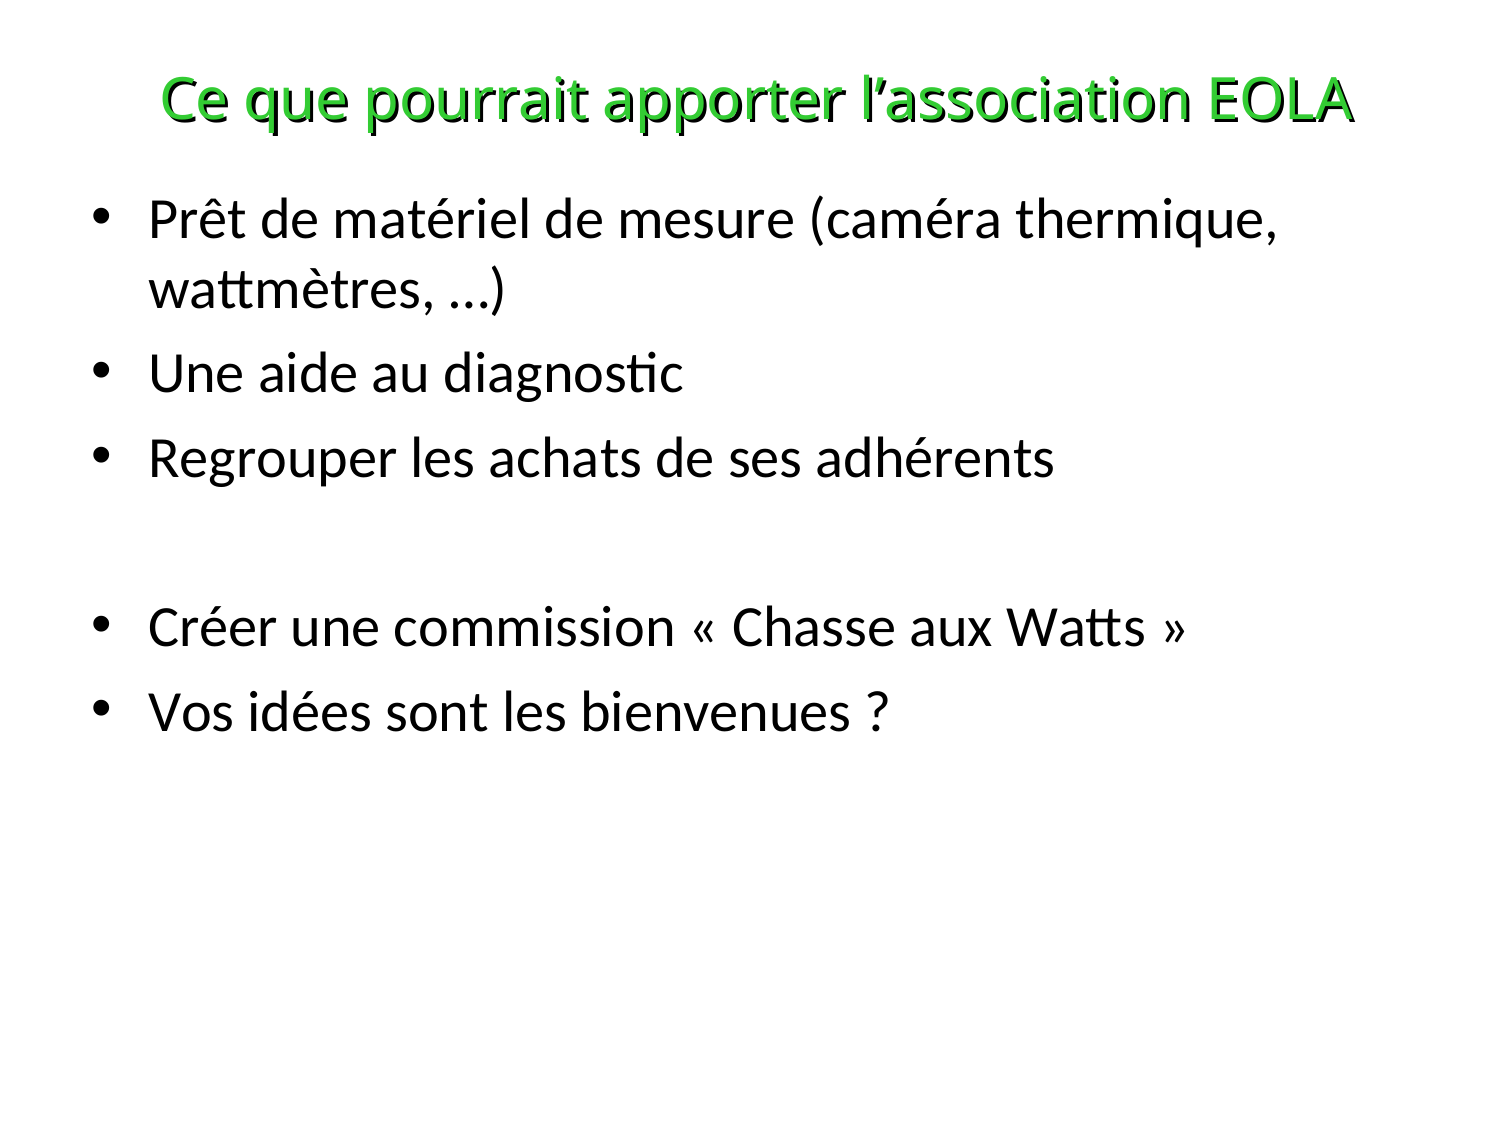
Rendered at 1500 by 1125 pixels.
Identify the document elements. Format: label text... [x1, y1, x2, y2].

list Prêt de matériel de mesure (caméra thermique, wattmètres, …) Une aide au diagnostic Regrouper les achats de ses adhérents Créer une commission « Chasse aux Watts » Vos idées sont les bienvenues ? [76, 172, 1424, 1047]
title Ce que pourrait apporter l’association EOLA [64, 42, 1447, 149]
